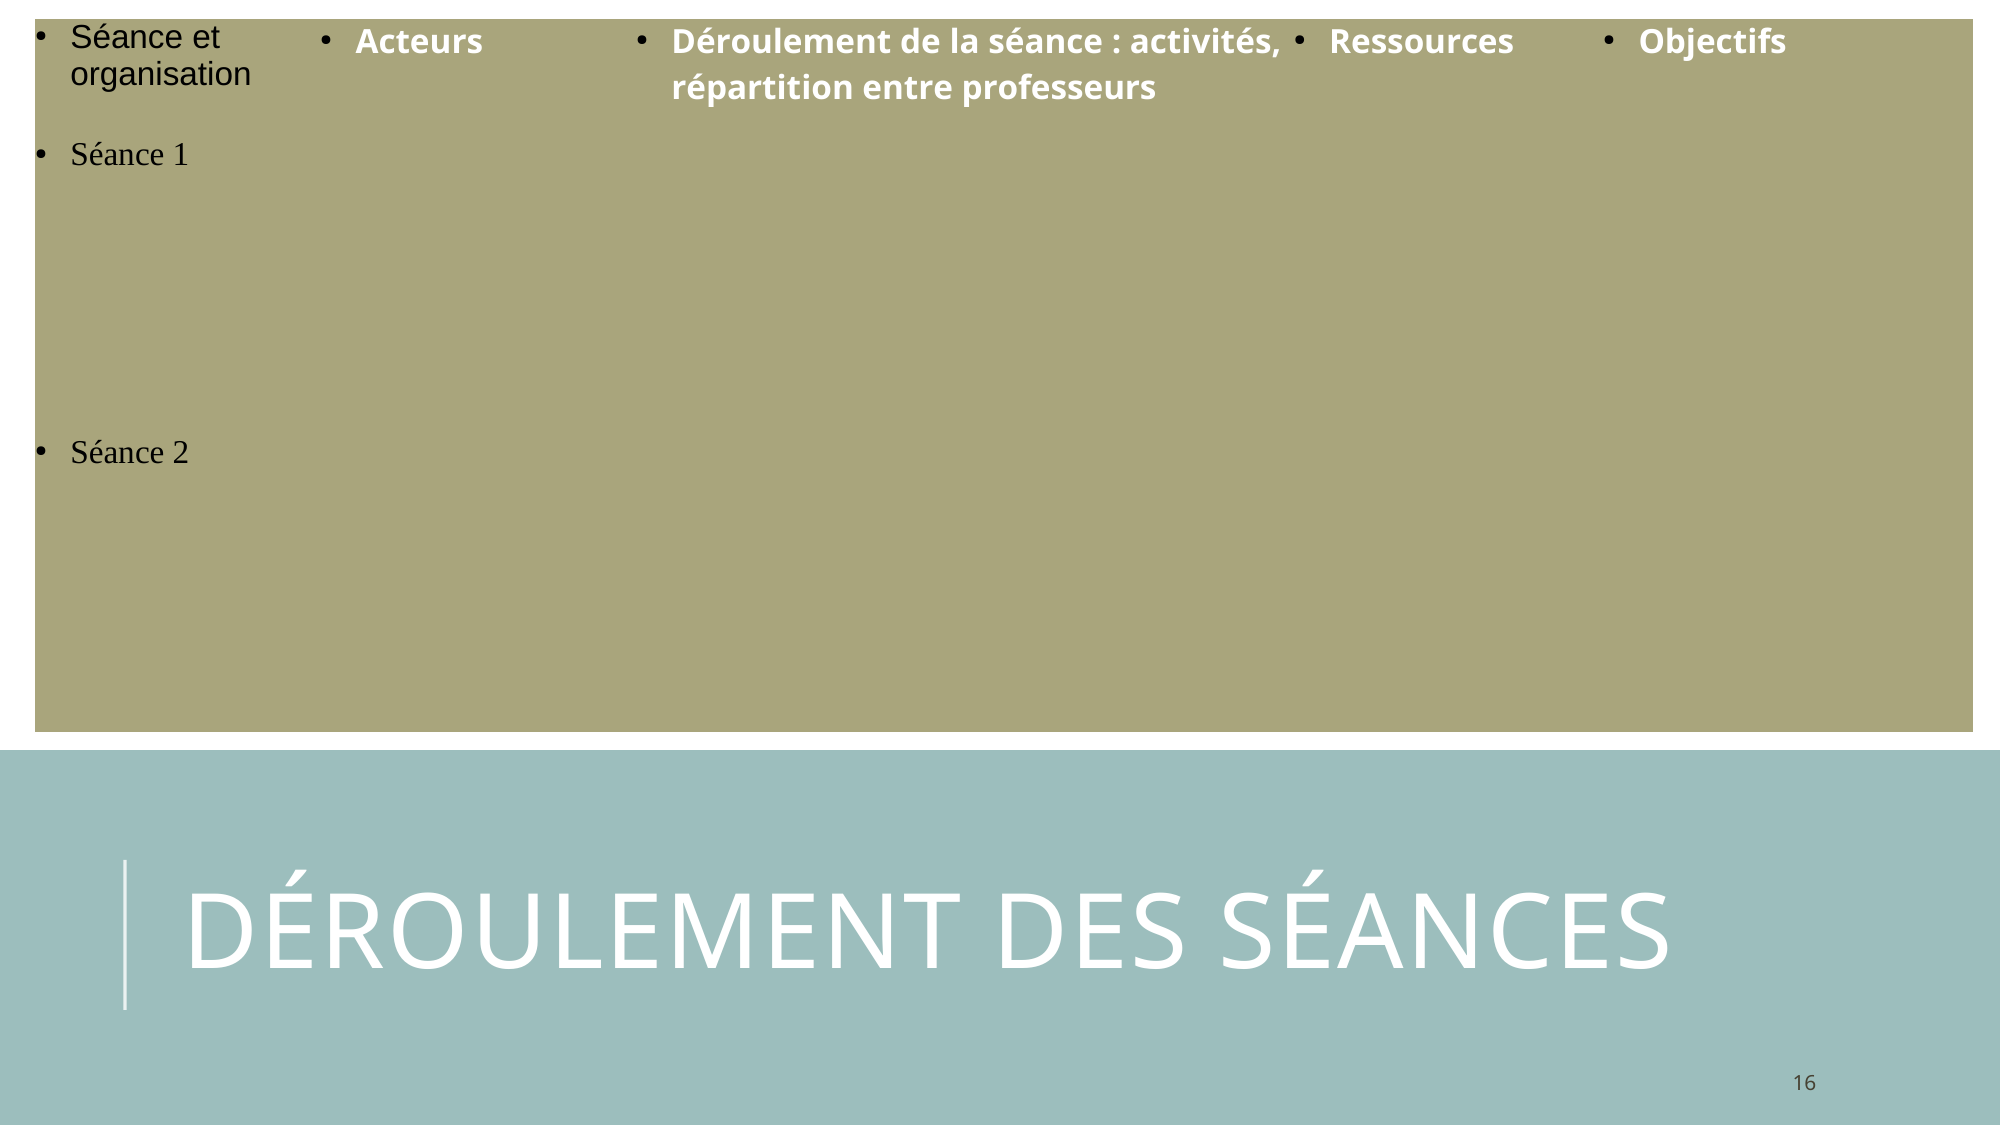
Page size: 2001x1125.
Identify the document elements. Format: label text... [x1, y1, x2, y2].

table_cell [1603, 434, 1973, 732]
title Déroulement des séances [168, 815, 1763, 1062]
table_header Objectifs [1603, 19, 1973, 136]
table_cell [636, 434, 1294, 732]
table_cell Séance 1 [35, 136, 320, 434]
table_cell [636, 136, 1294, 434]
table_cell [1603, 136, 1973, 434]
text_box 16 [1777, 1061, 1938, 1107]
table_cell [320, 434, 636, 732]
table_cell Séance 2 [35, 434, 320, 732]
table_cell [1294, 434, 1603, 732]
table_header Séance et organisation [35, 19, 320, 136]
table_cell [320, 136, 636, 434]
text_box [0, 0, 2000, 1125]
table_header Déroulement de la séance : activités, répartition entre professeurs [636, 19, 1294, 136]
table_cell [1294, 136, 1603, 434]
table_header Acteurs [320, 19, 636, 136]
table_header Ressources [1294, 19, 1603, 136]
